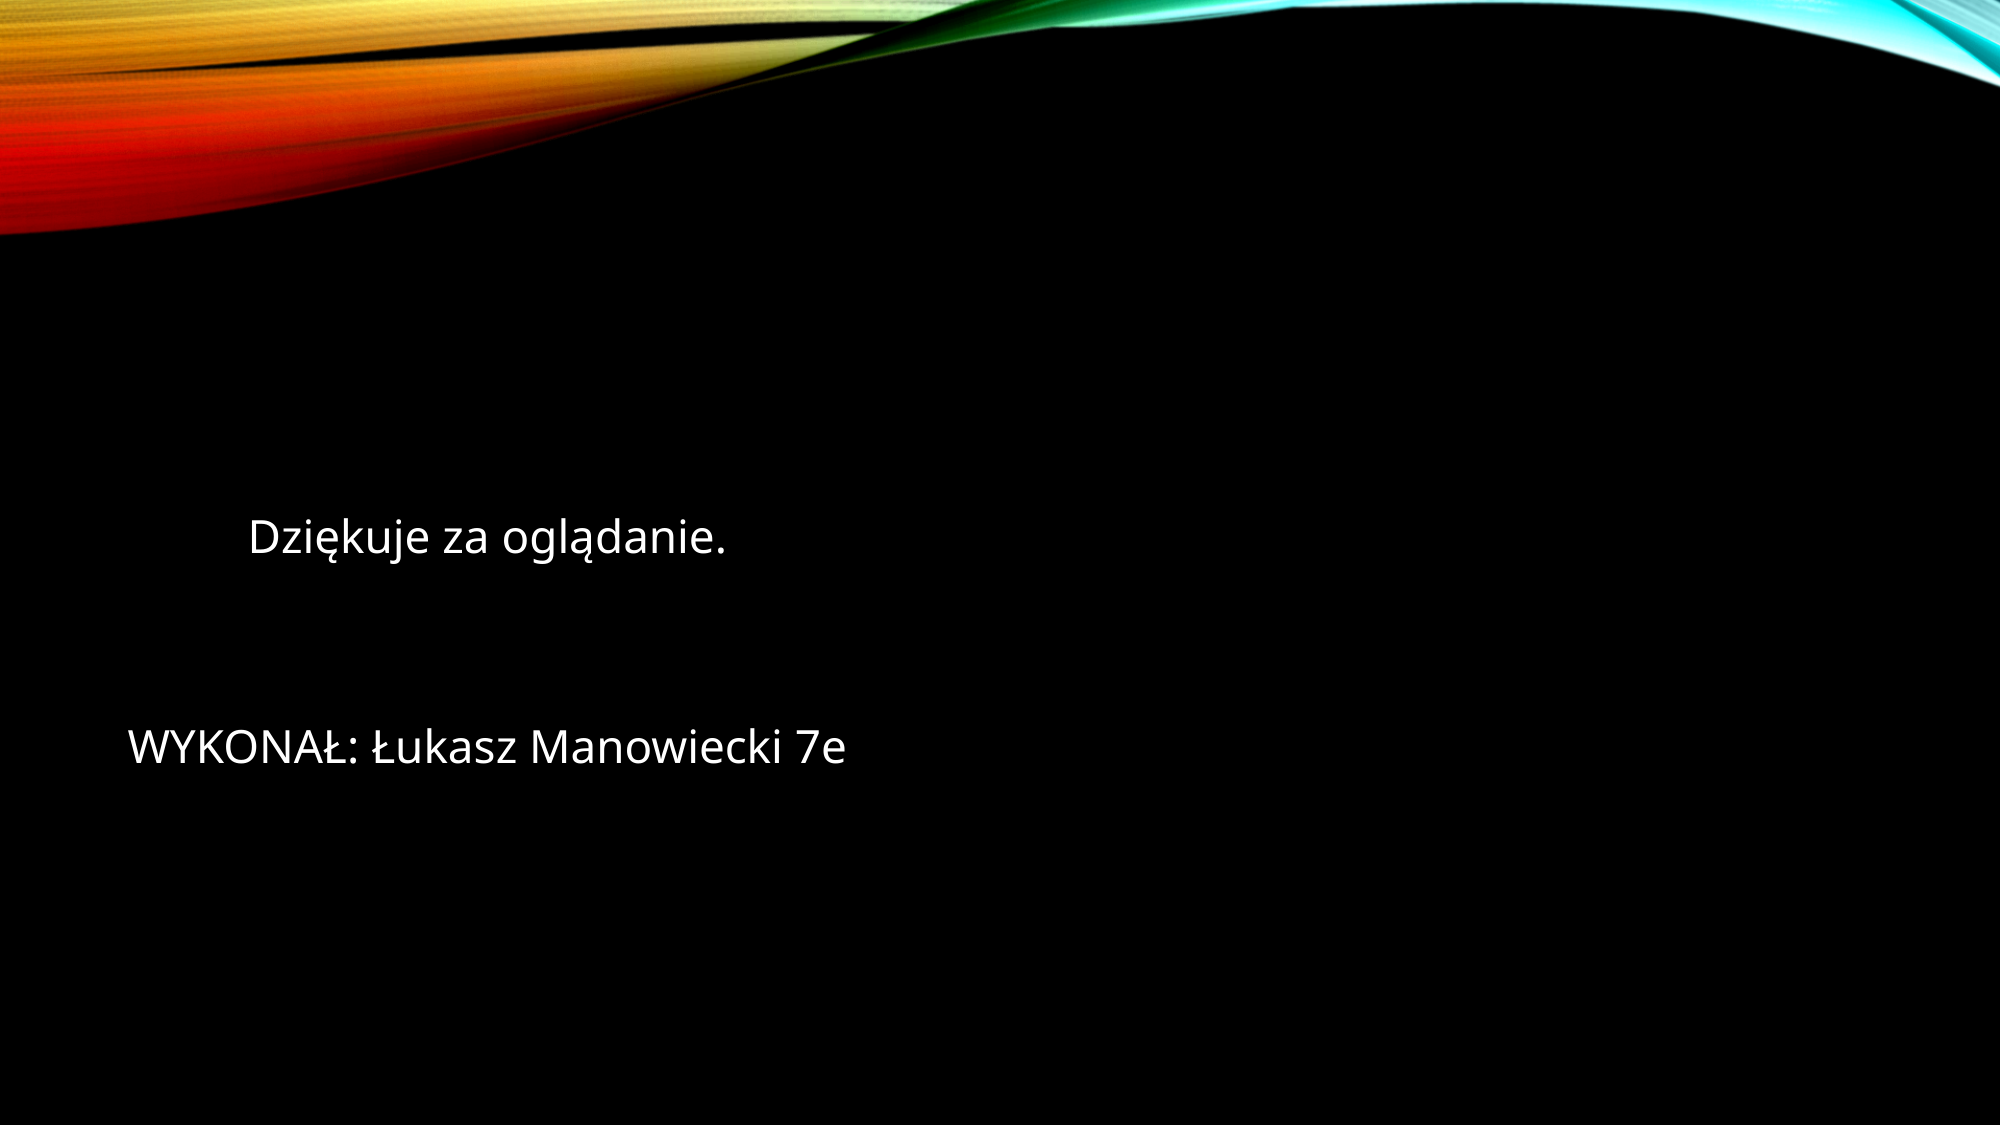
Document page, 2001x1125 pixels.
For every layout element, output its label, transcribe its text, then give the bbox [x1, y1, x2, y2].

list Dziękuje za oglądanie. WYKONAŁ: Łukasz Manowiecki 7e [112, 360, 1888, 1021]
